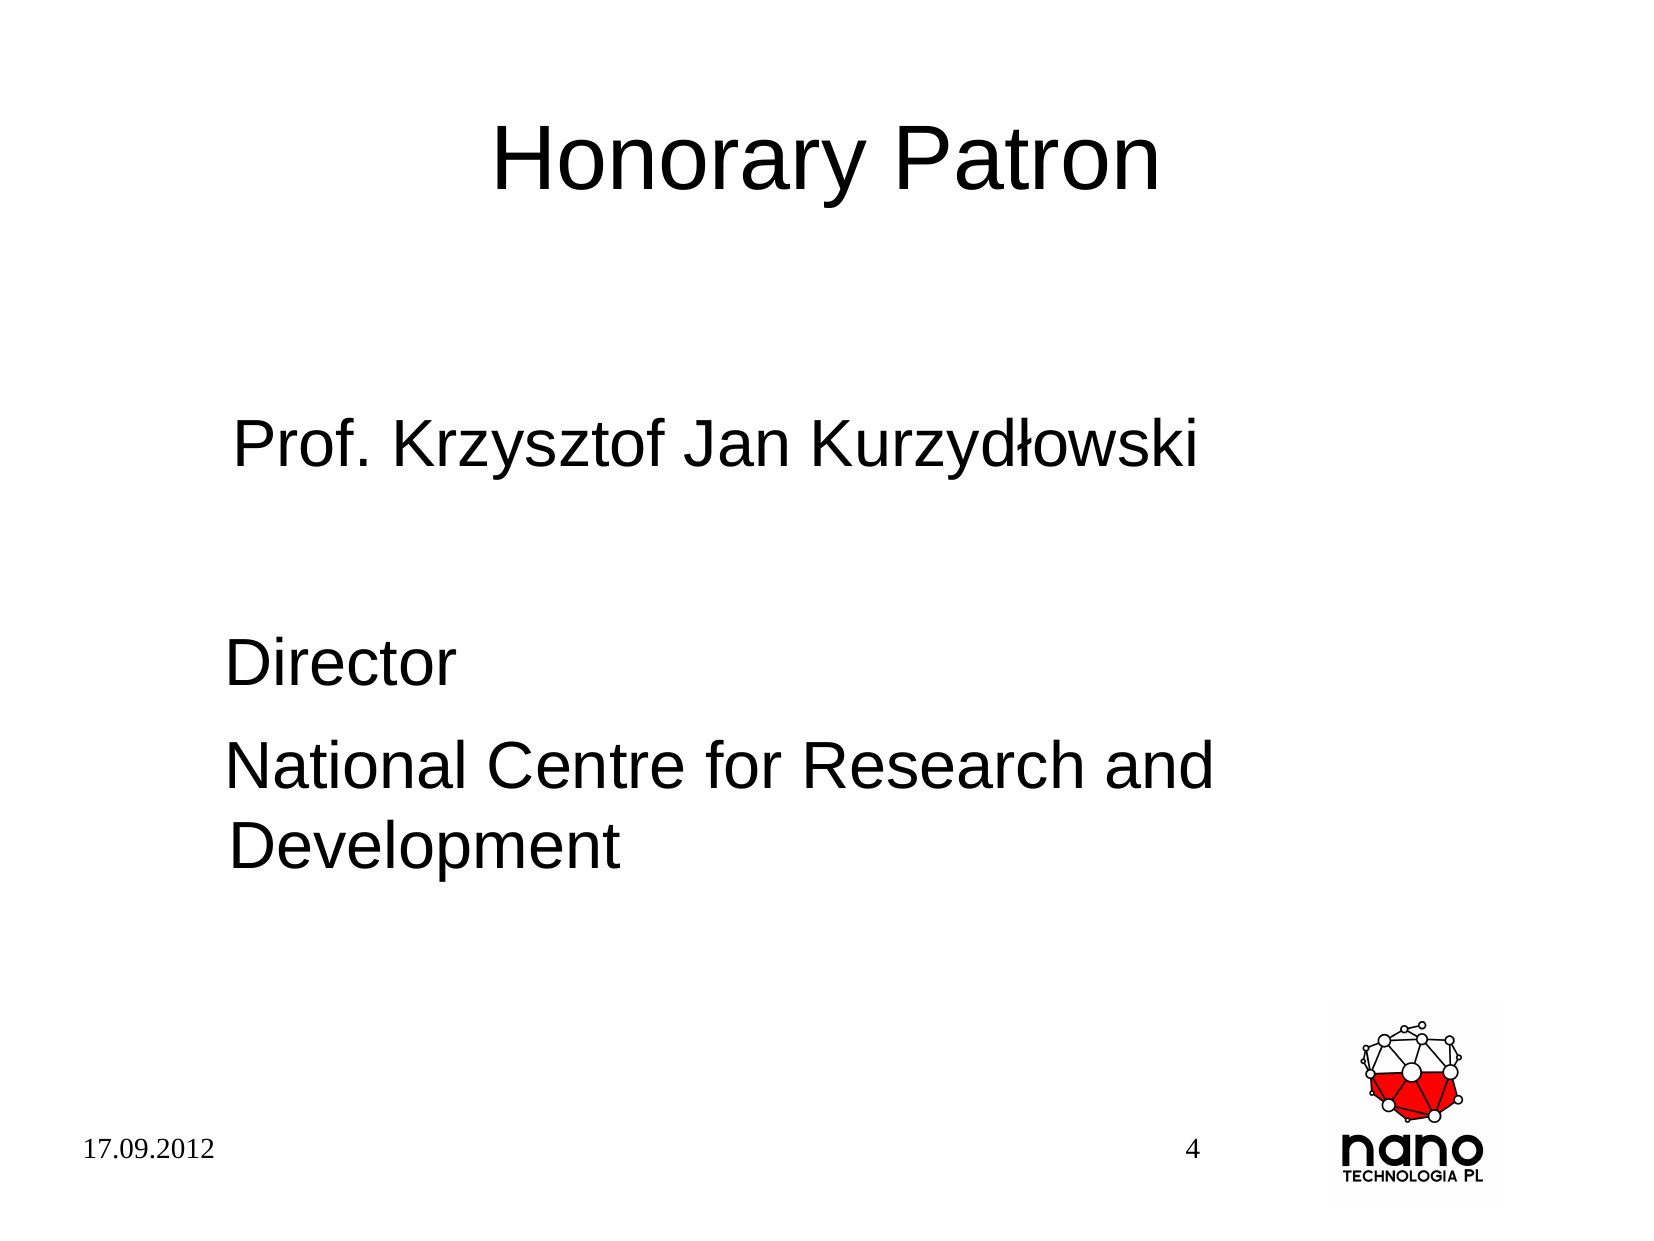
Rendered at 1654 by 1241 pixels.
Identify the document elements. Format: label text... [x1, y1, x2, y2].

list Prof. Krzysztof Jan Kurzydłowski Director National Centre for Research and Development [82, 290, 1571, 1094]
picture [1328, 1003, 1506, 1202]
text_box <numer> [1185, 1129, 1571, 1216]
title Honorary Patron [82, 56, 1571, 250]
text_box 17.09.2012 [82, 1129, 468, 1216]
